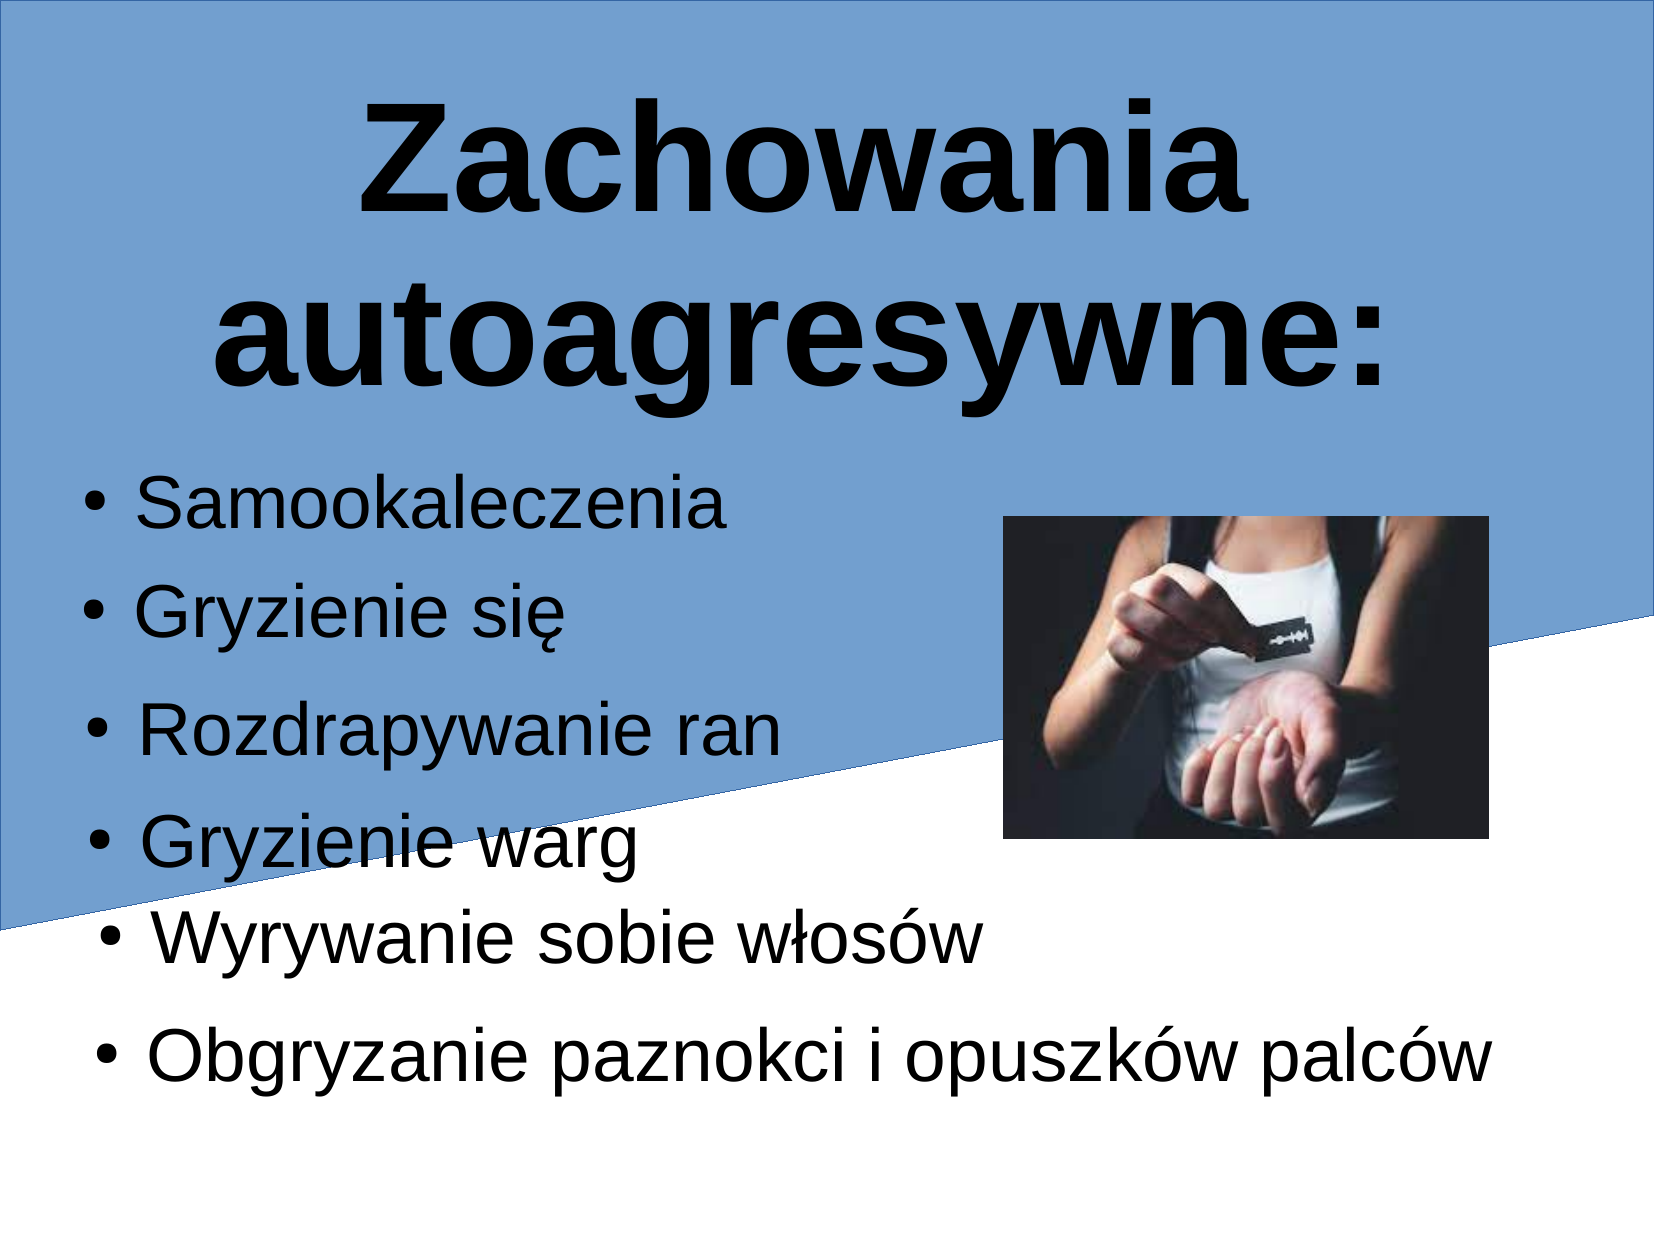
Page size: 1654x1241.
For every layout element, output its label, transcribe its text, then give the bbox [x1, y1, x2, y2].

title Zachowania autoagresywne: [59, 70, 1548, 419]
list Gryzienie się [12, 569, 618, 775]
list Wyrywanie sobie włosów [40, 895, 1023, 1013]
picture [1003, 516, 1489, 839]
list Rozdrapywanie ran [59, 687, 792, 882]
list Obgryzanie paznokci i opuszków palców [1, 1013, 1568, 1241]
list Samookaleczenia [35, 460, 756, 687]
list Gryzienie warg [0, 799, 709, 1087]
